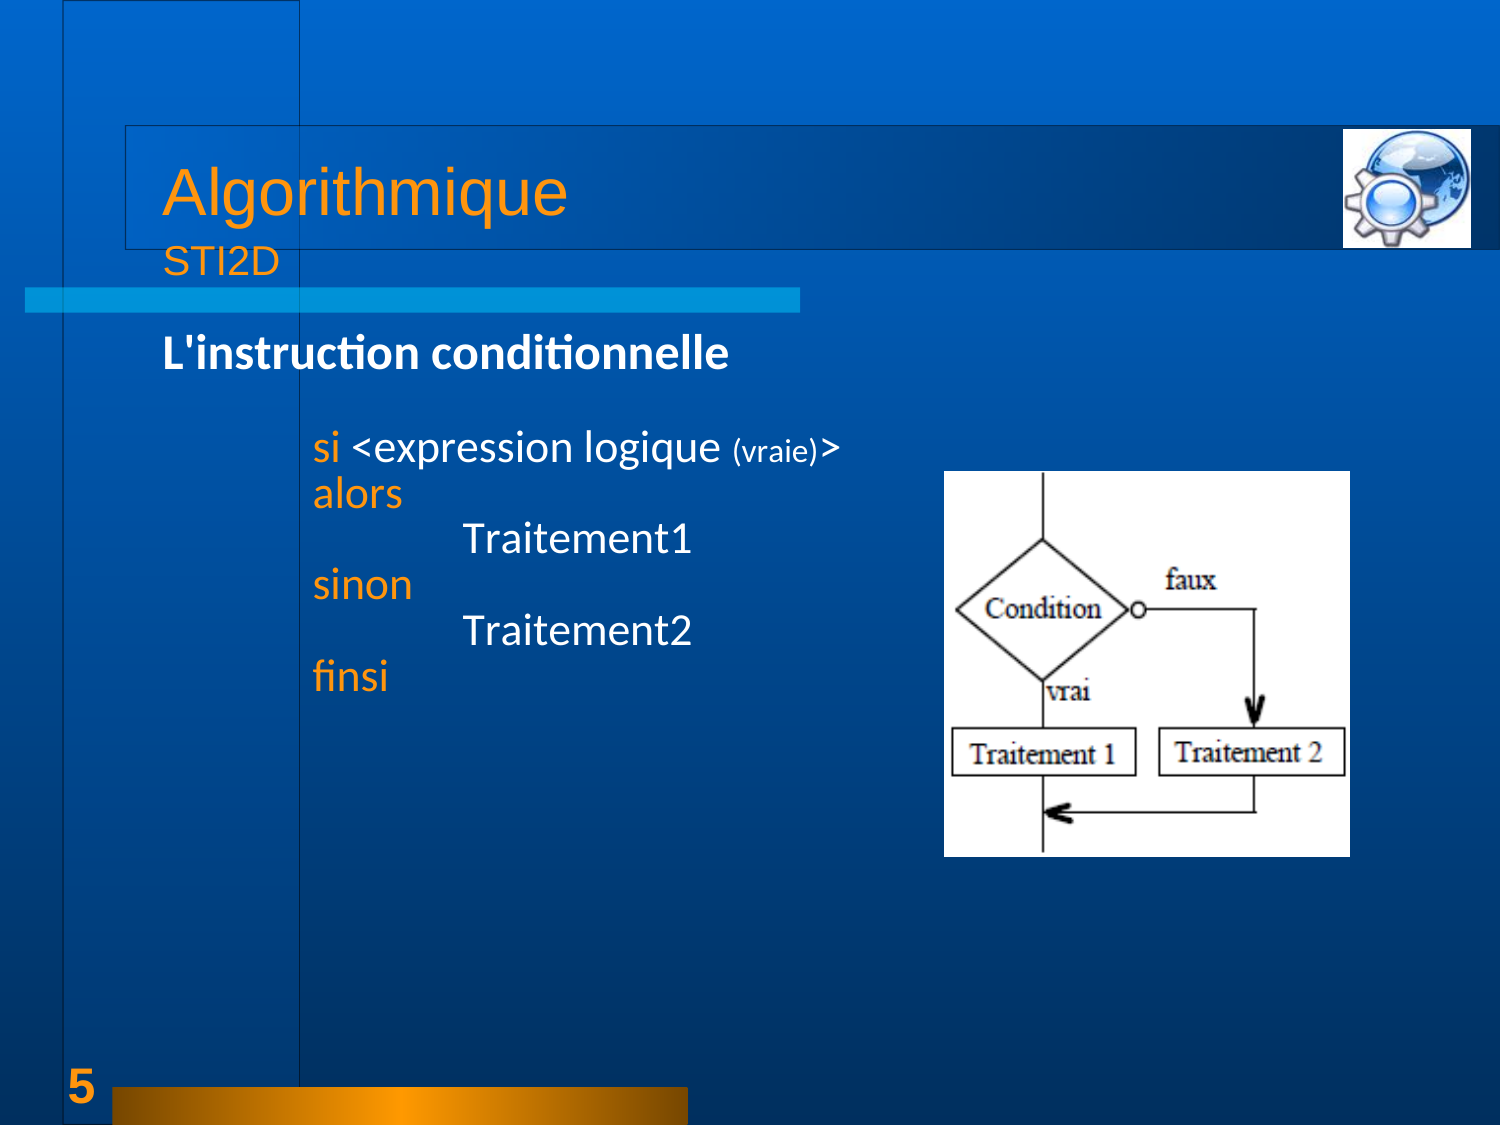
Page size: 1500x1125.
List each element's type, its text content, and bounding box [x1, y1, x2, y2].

text_box L'instruction conditionnelle si <expression logique (vraie)> alors Traitement1 sinon Traitement2 finsi [147, 324, 1418, 953]
picture [944, 471, 1350, 857]
picture [1343, 129, 1471, 248]
